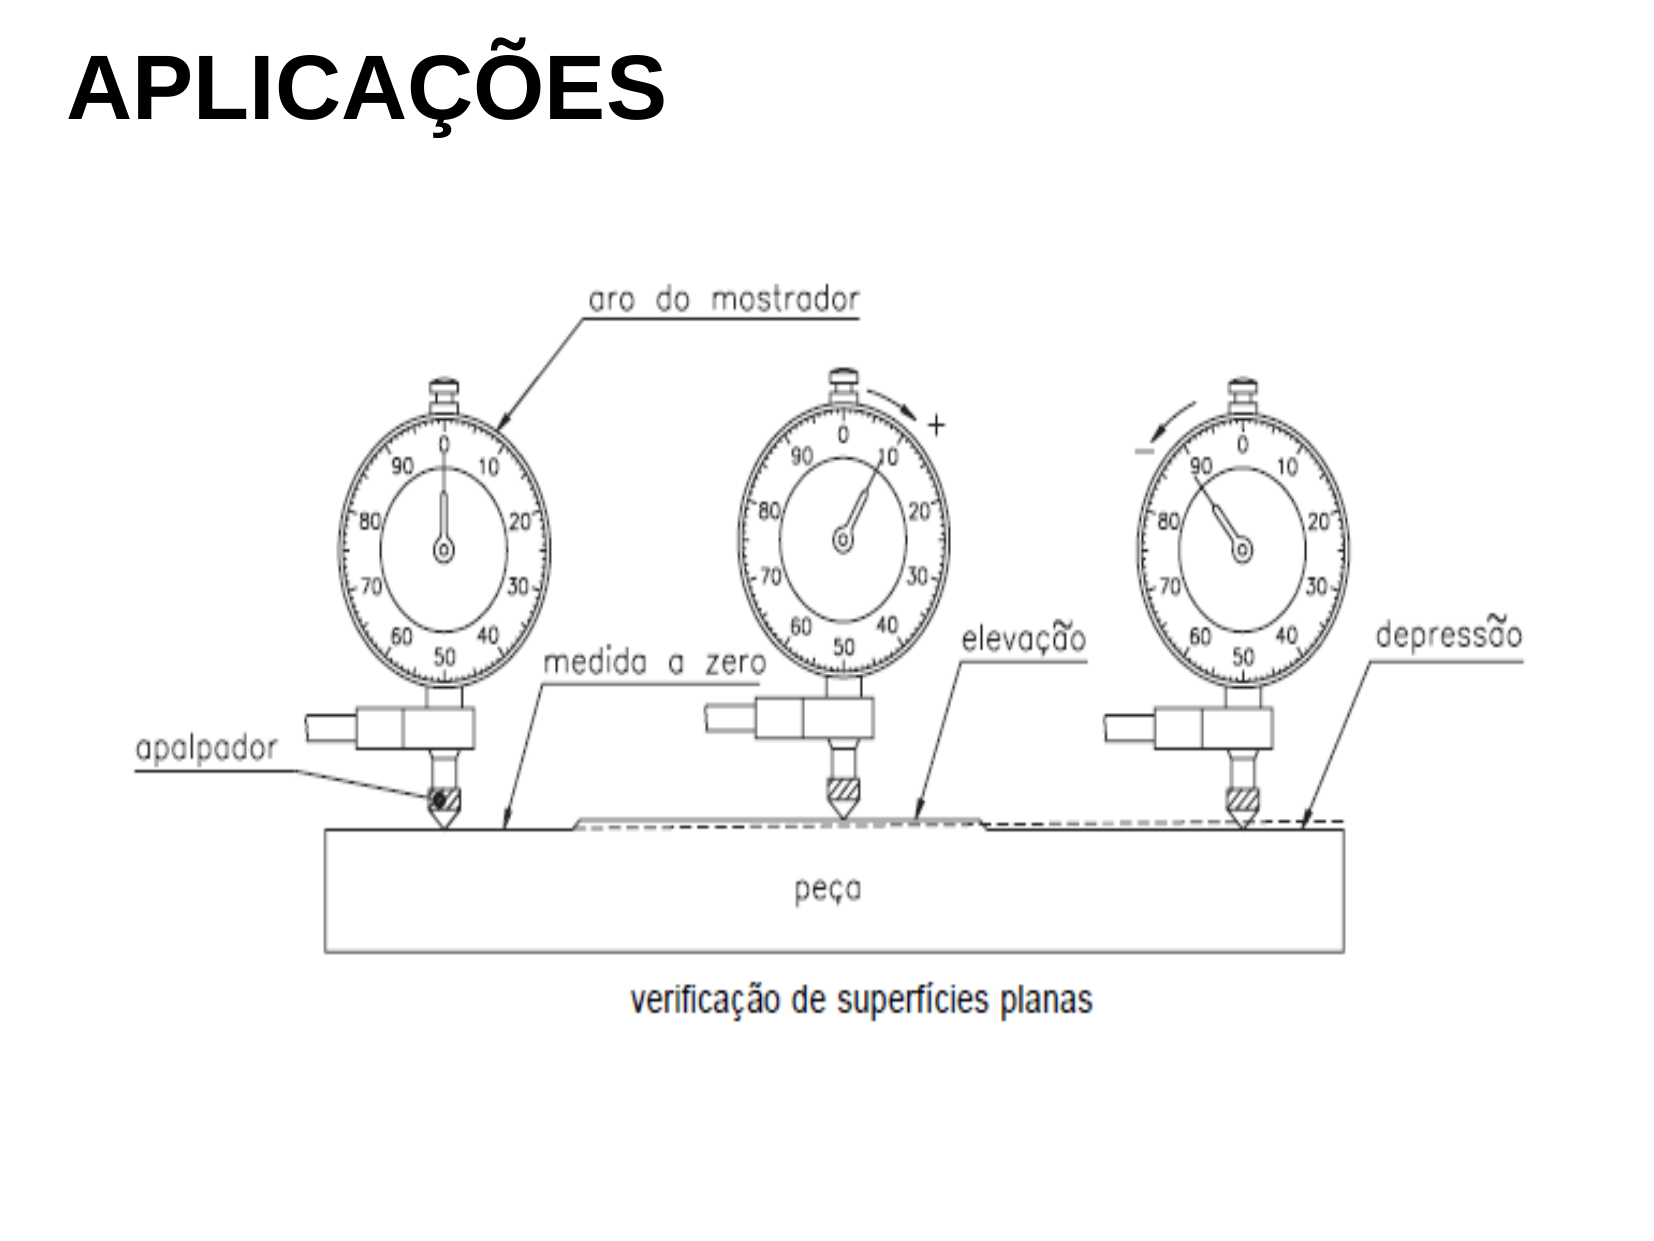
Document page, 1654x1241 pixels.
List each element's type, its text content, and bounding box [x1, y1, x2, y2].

picture [84, 229, 1569, 1089]
title APLICAÇÕES [0, 20, 735, 182]
